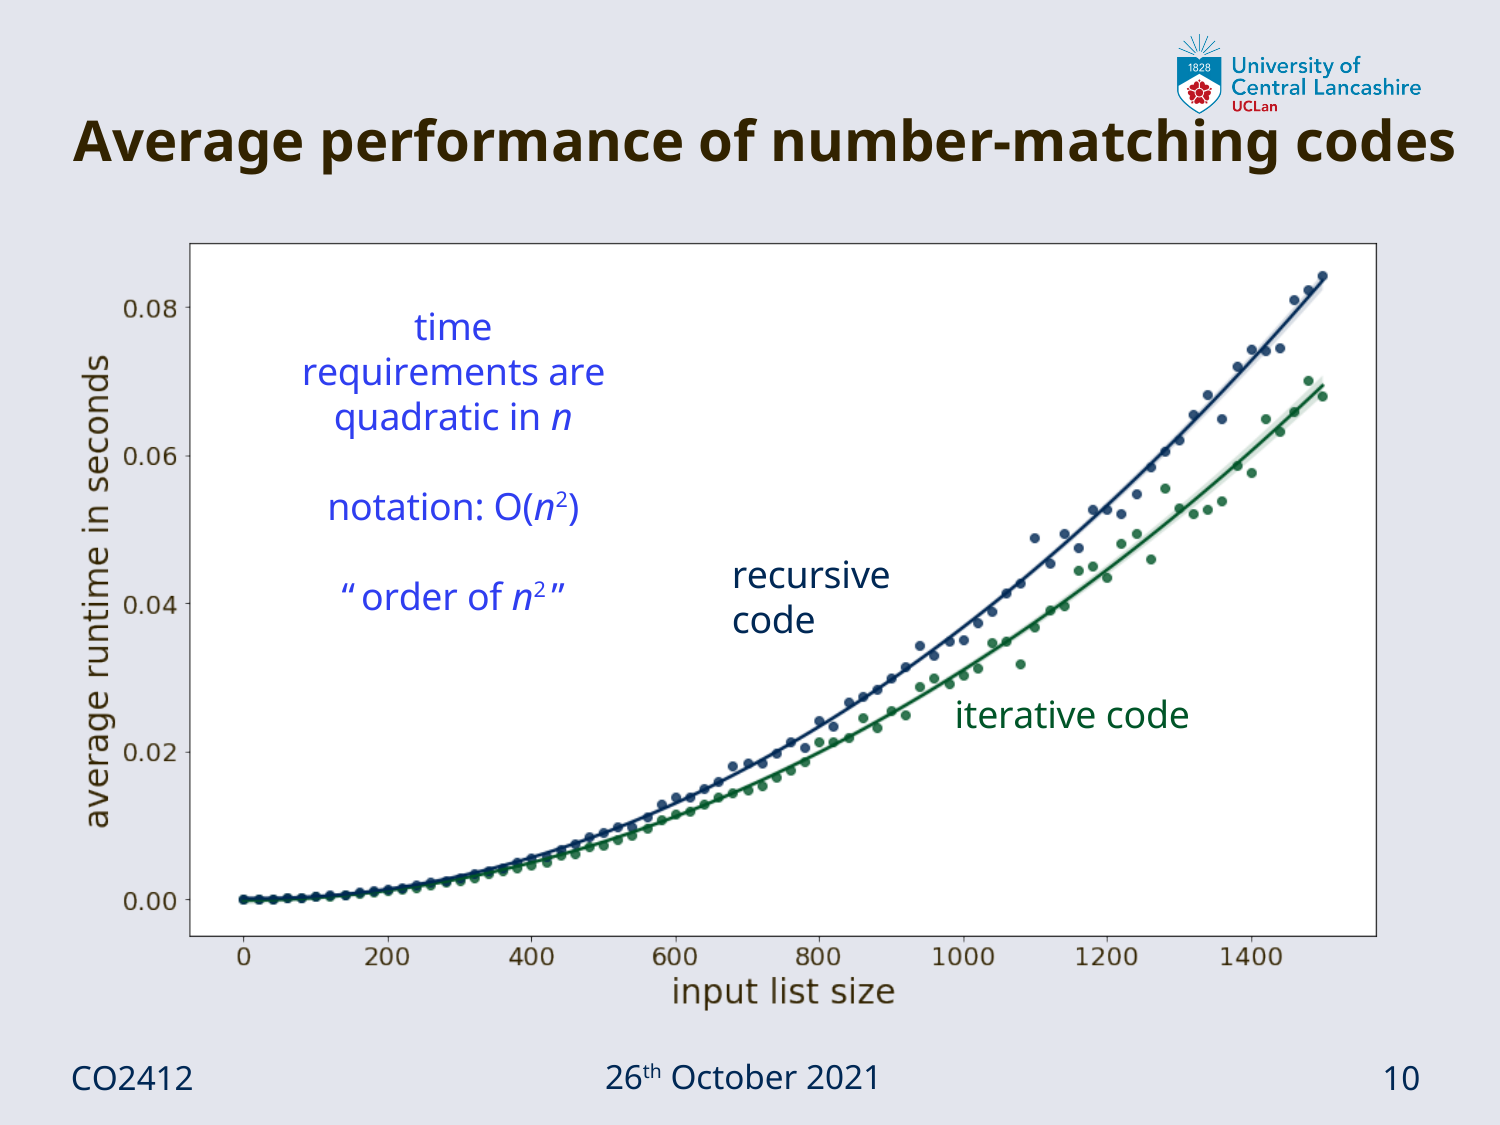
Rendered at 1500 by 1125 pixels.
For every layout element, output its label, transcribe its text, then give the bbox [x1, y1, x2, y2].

picture [73, 233, 1386, 1021]
text_box recursive code [717, 543, 995, 604]
picture [1177, 34, 1421, 93]
text_box time requirements are quadratic in n notation: O(n2) “ order of n2 ” [276, 295, 630, 581]
title Average performance of number-matching codes [58, 93, 1475, 186]
text_box iterative code [923, 683, 1222, 749]
